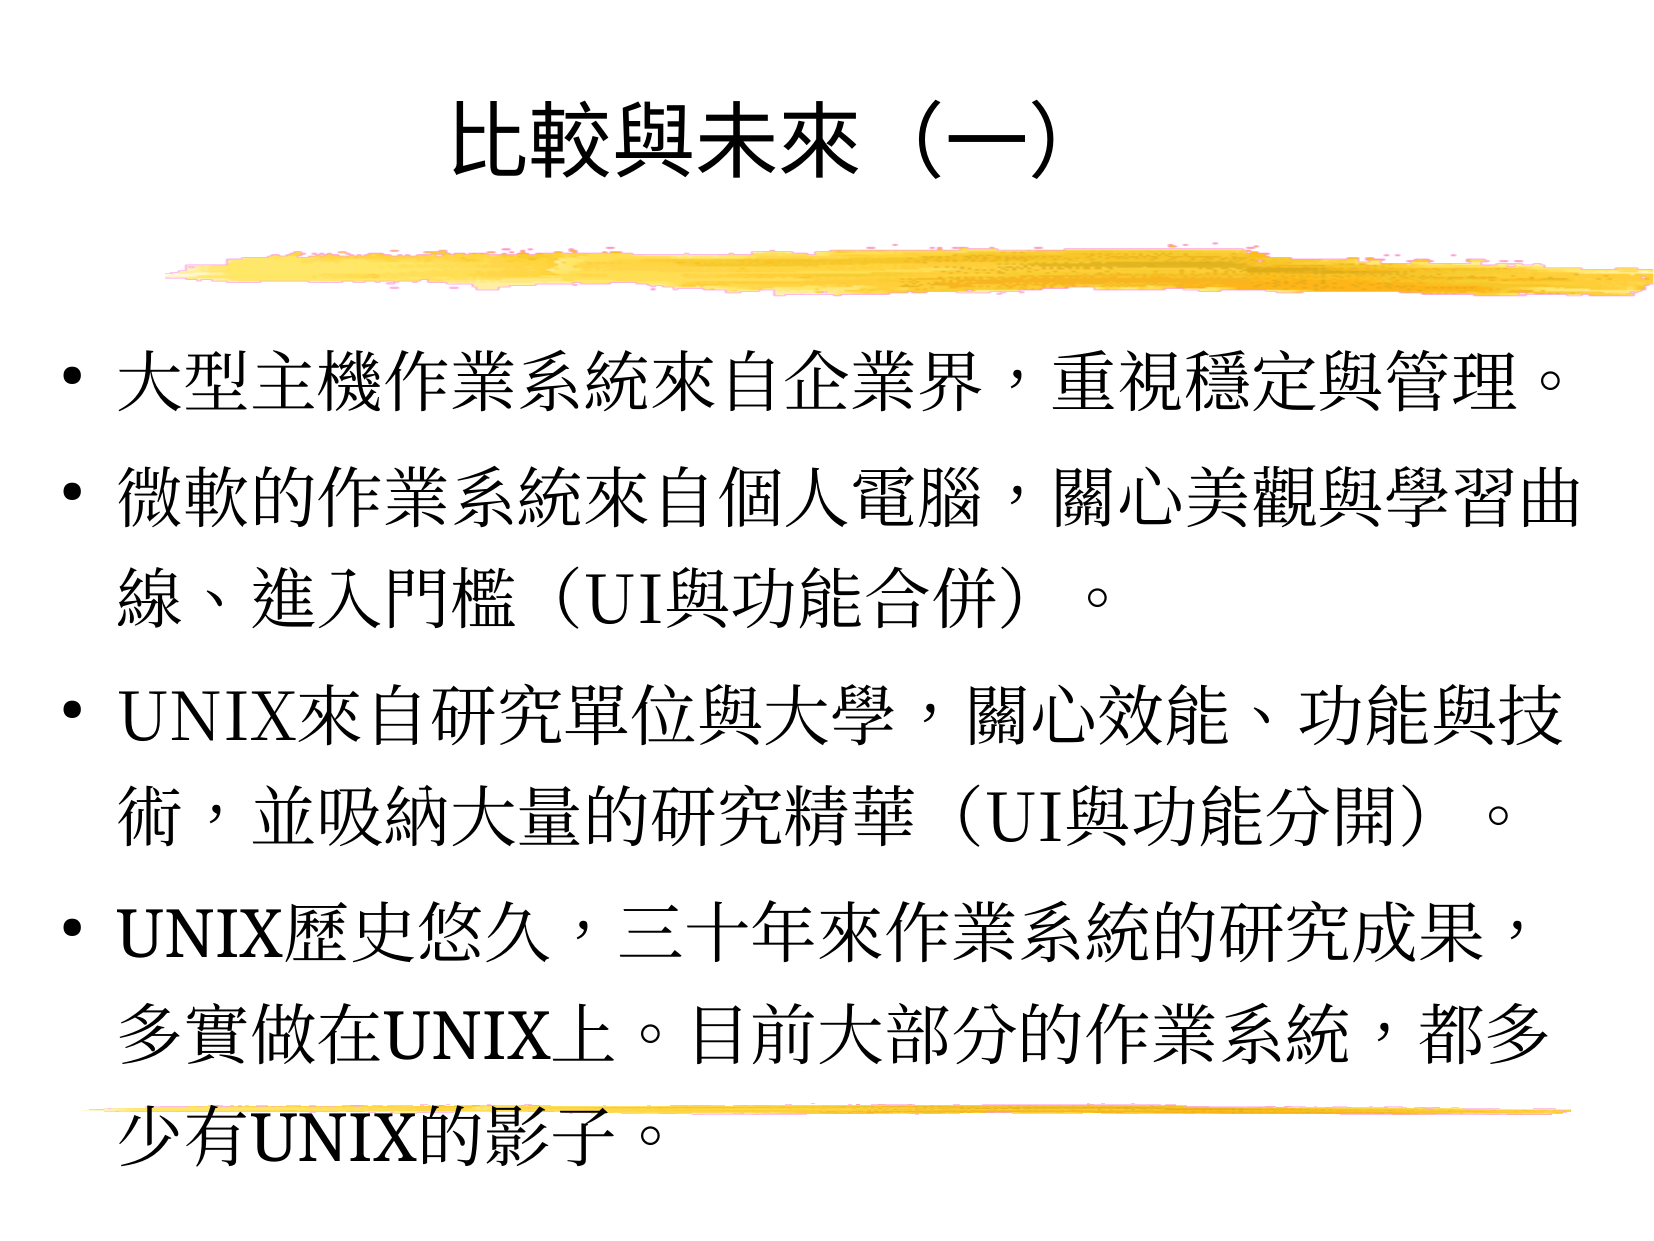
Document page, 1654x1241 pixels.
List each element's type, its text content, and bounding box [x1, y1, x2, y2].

picture [519, 1110, 536, 1117]
list 大型主機作業系統來自企業界，重視穩定與管理。 微軟的作業系統來自個人電腦，關心美觀與學習曲線、進入門檻（UI與功能合併）。 UNIX來自研究單位與大學，關心效能、功能與技術，並吸納大量的研究精華（UI與功能分開）。 UNIX歷史悠久，三十年來作業系統的研究成果，多實做在UNIX上。目前大部分的作業系統，都多少有UNIX的影子。 [60, 323, 1604, 1110]
picture [458, 1110, 492, 1117]
picture [496, 1110, 515, 1115]
title 比較與未來（一） [76, 28, 1482, 236]
picture [212, 1110, 431, 1117]
picture [600, 1110, 1571, 1117]
picture [536, 1110, 600, 1117]
picture [152, 1110, 209, 1117]
picture [82, 1110, 147, 1117]
picture [432, 1110, 456, 1117]
picture [165, 237, 1654, 308]
